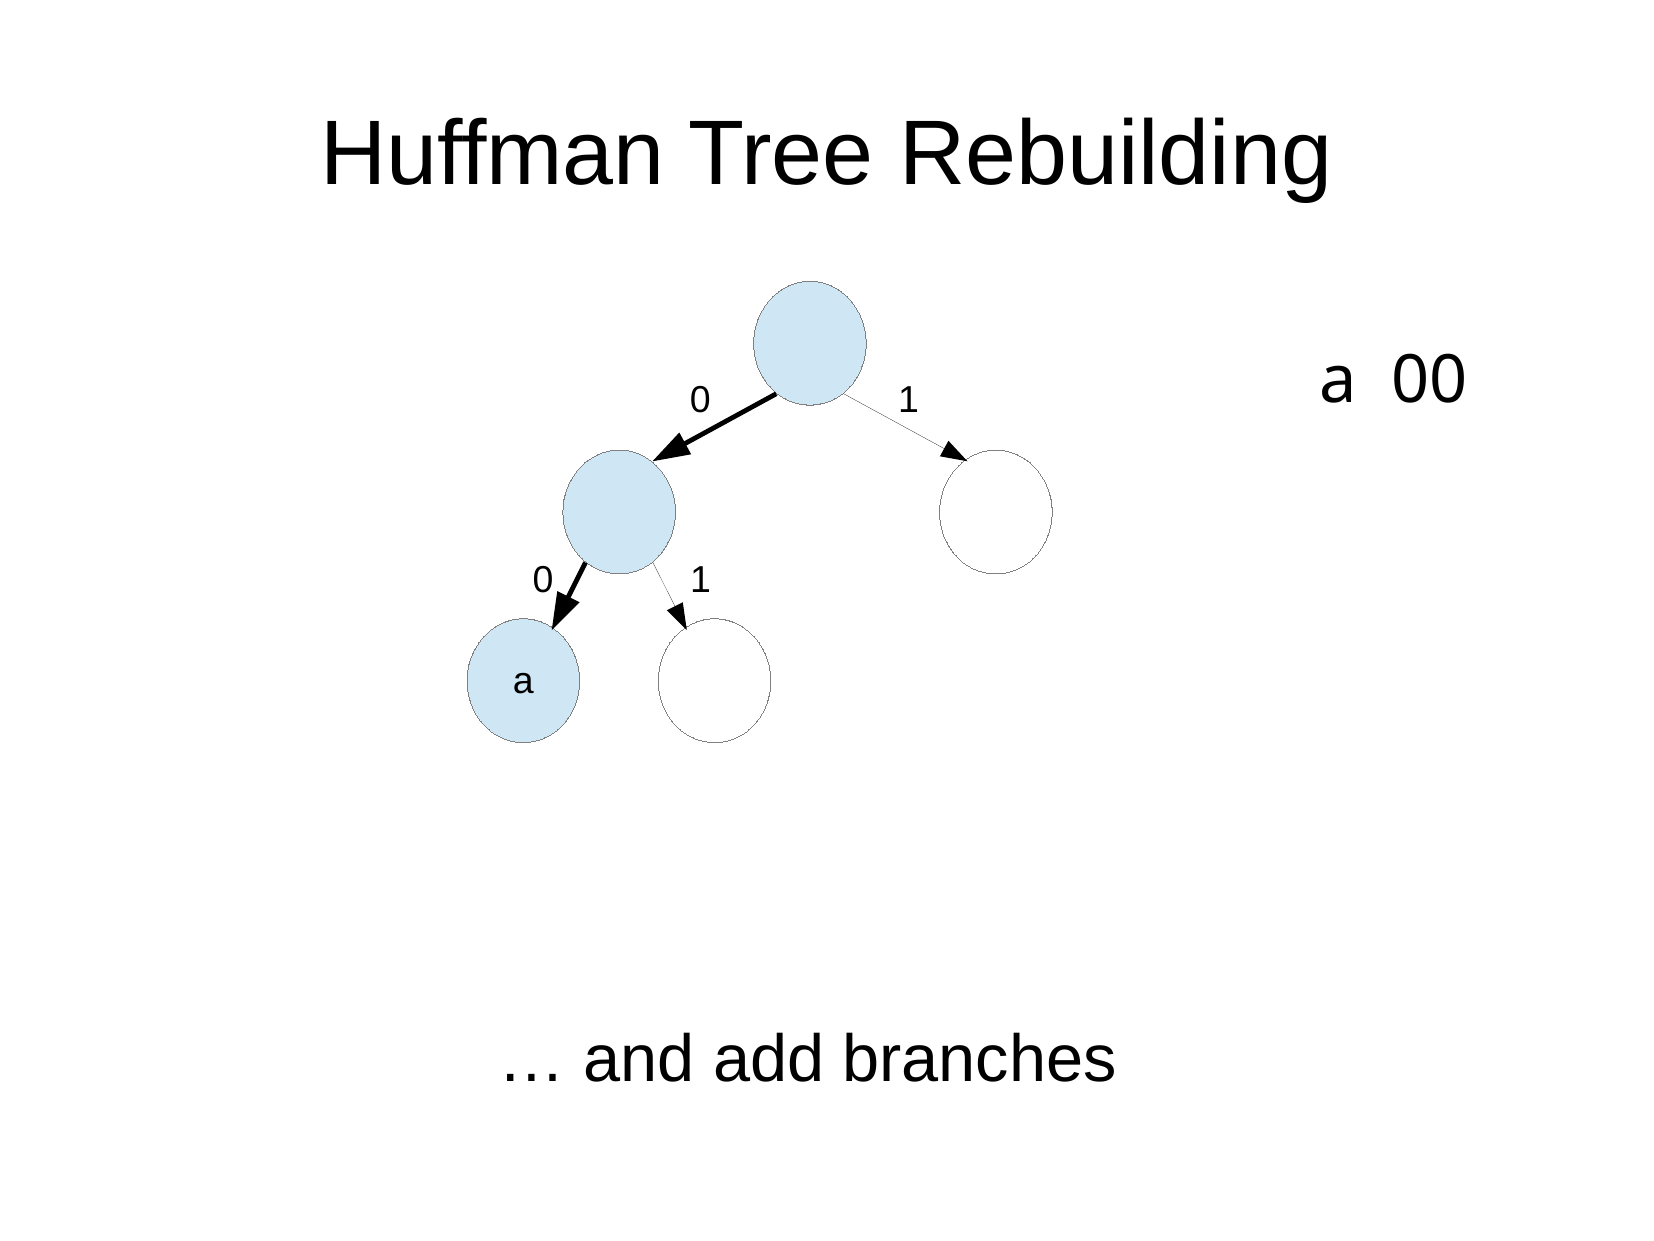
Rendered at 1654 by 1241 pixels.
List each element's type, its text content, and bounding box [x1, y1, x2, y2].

text_box 0 [675, 371, 726, 429]
text_box … and add branches [484, 1013, 1133, 1103]
text_box [562, 450, 676, 574]
text_box a [467, 618, 580, 743]
text_box a 00 [1305, 324, 1498, 418]
text_box 0 [517, 551, 569, 609]
text_box 1 [883, 371, 934, 429]
title Huffman Tree Rebuilding [82, 49, 1571, 257]
text_box [753, 281, 867, 406]
text_box 1 [675, 551, 726, 609]
